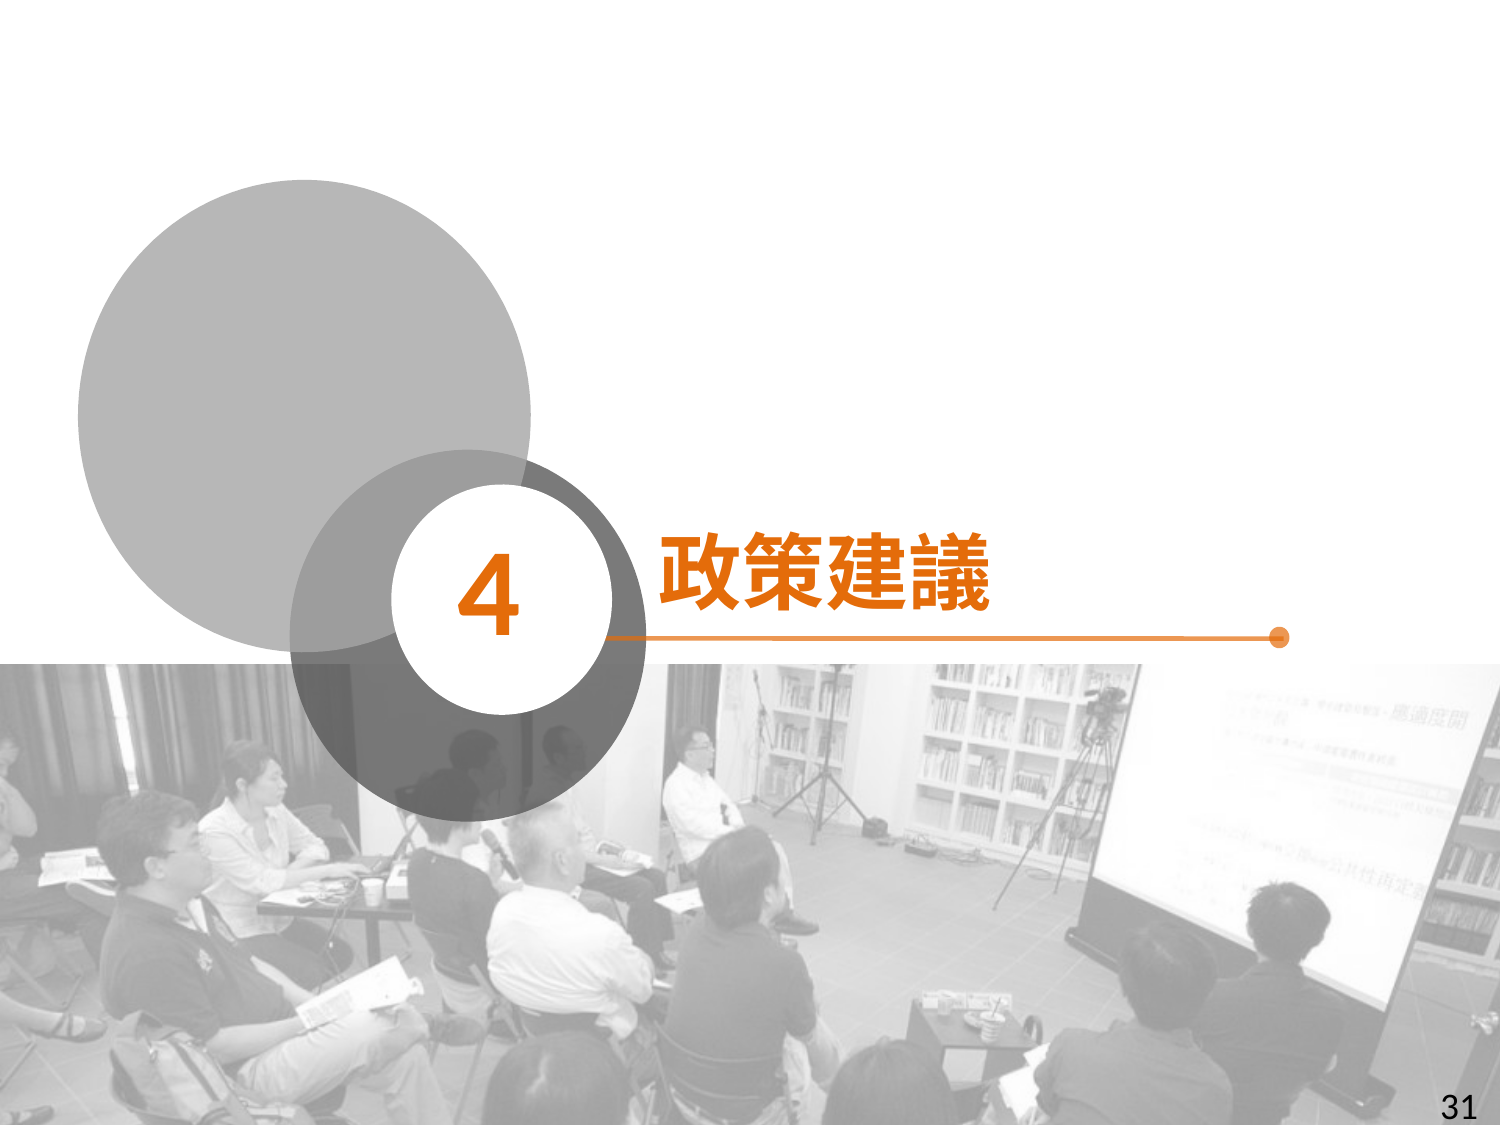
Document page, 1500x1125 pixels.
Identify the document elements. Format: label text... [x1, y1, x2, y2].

text_box 31 [1425, 1074, 1500, 1125]
text_box 政策建議 [644, 512, 1352, 627]
text_box 4 [443, 503, 620, 669]
